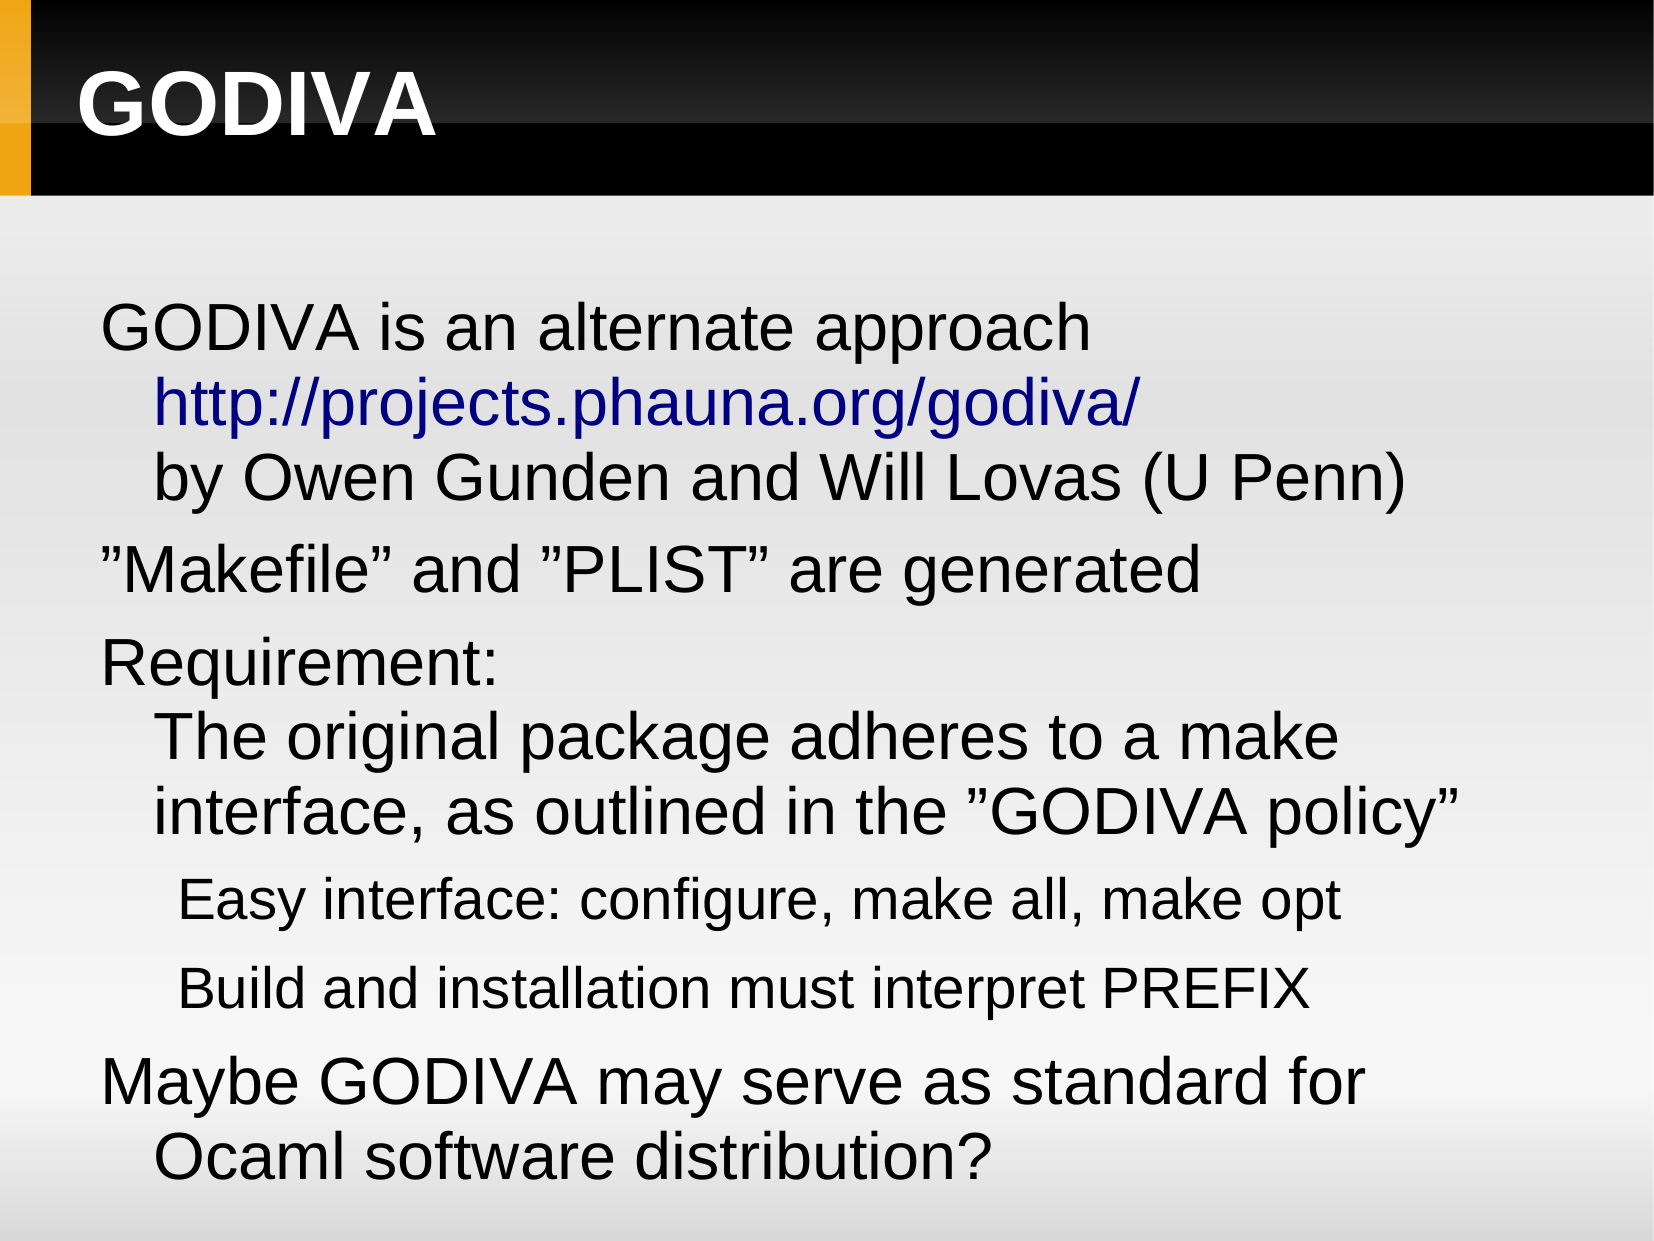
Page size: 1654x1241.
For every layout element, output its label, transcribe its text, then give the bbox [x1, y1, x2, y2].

picture [0, 0, 1654, 1241]
list GODIVA is an alternate approach http://projects.phauna.org/godiva/ by Owen Gunden and Will Lovas (U Penn) ”Makefile” and ”PLIST” are generated Requirement: The original package adheres to a make interface, as outlined in the ”GODIVA policy” Easy interface: configure, make all, make opt Build and installation must interpret PREFIX Maybe GODIVA may serve as standard for Ocaml software distribution? [82, 290, 1571, 1241]
title GODIVA [76, 7, 1565, 200]
